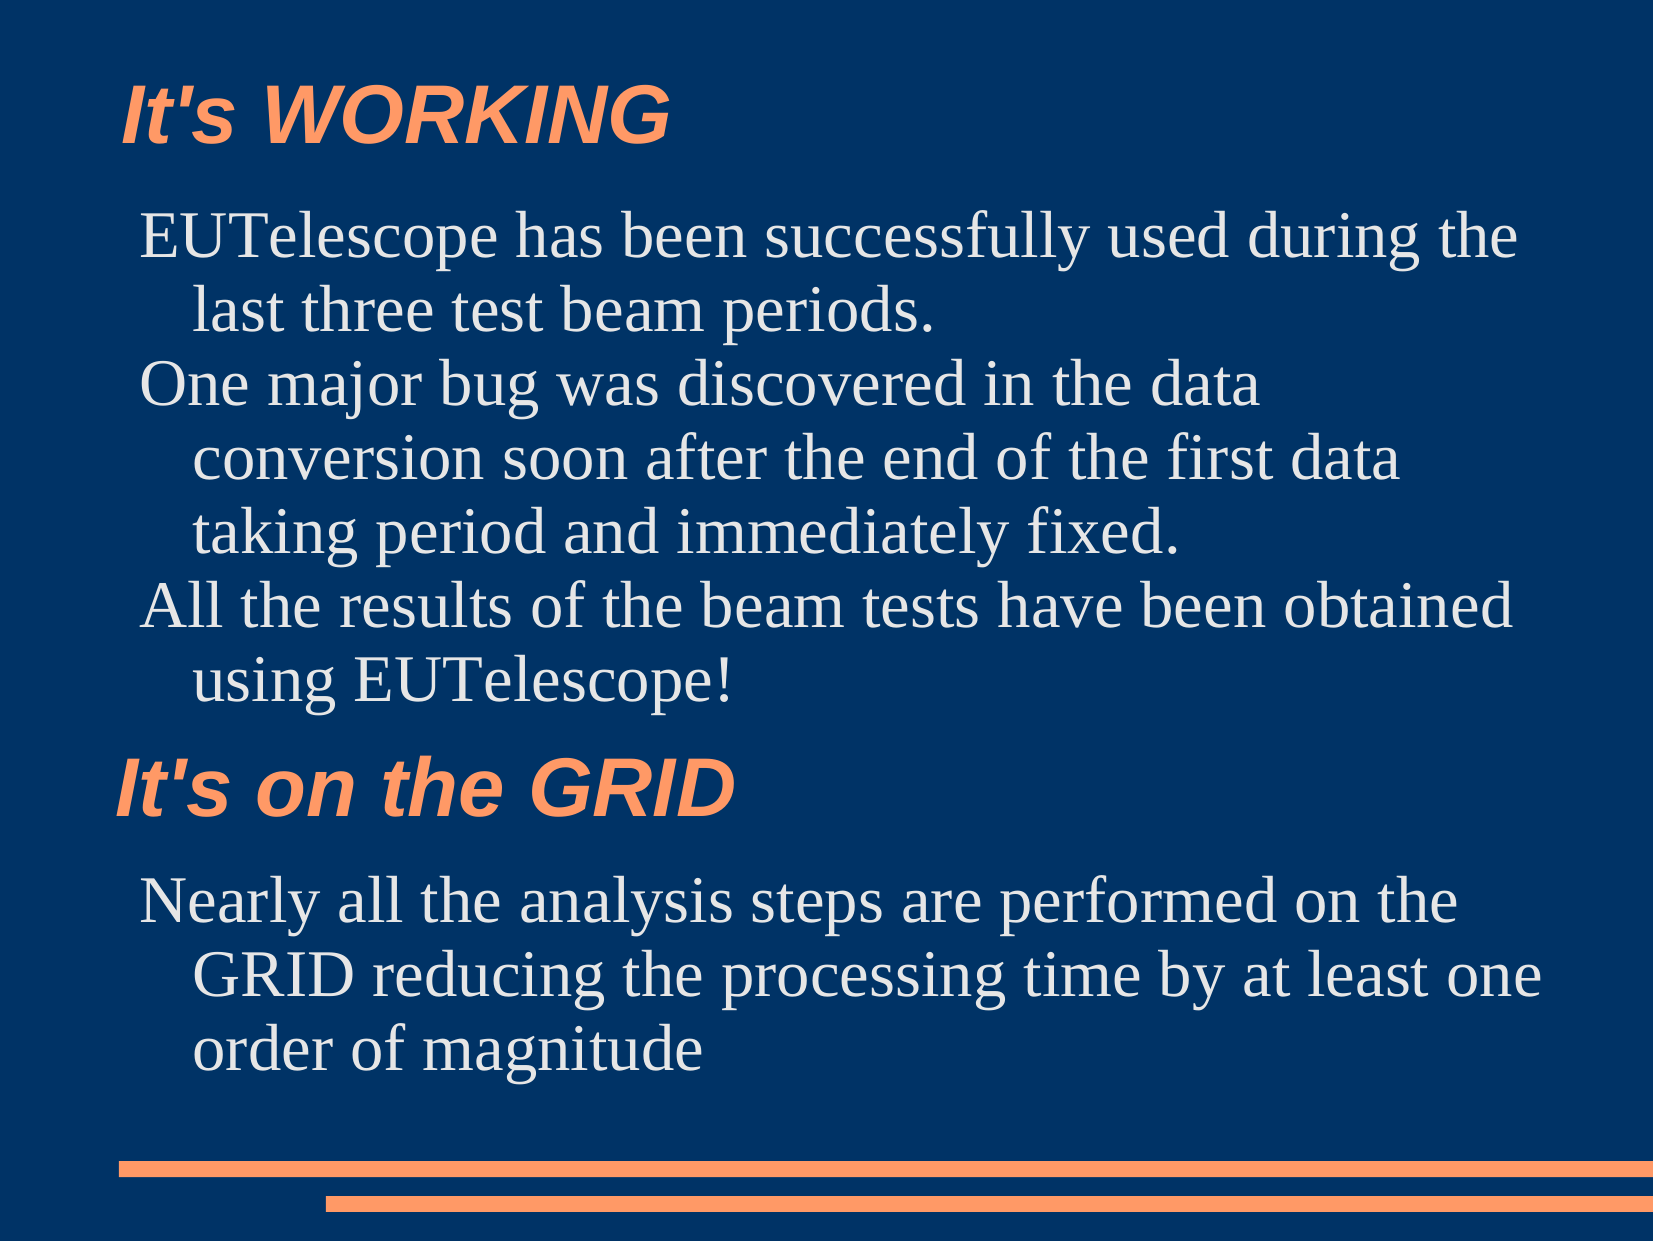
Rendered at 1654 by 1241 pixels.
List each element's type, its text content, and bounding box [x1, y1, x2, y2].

title It's WORKING [121, 10, 1534, 198]
list Nearly all the analysis steps are performed on the GRID reducing the processing time by at least one order of magnitude [121, 862, 1561, 1135]
list EUTelescope has been successfully used during the last three test beam periods. One major bug was discovered in the data conversion soon after the end of the first data taking period and immediately fixed. All the results of the beam tests have been obtained using EUTelescope! [121, 198, 1561, 739]
title It's on the GRID [115, 684, 1528, 892]
